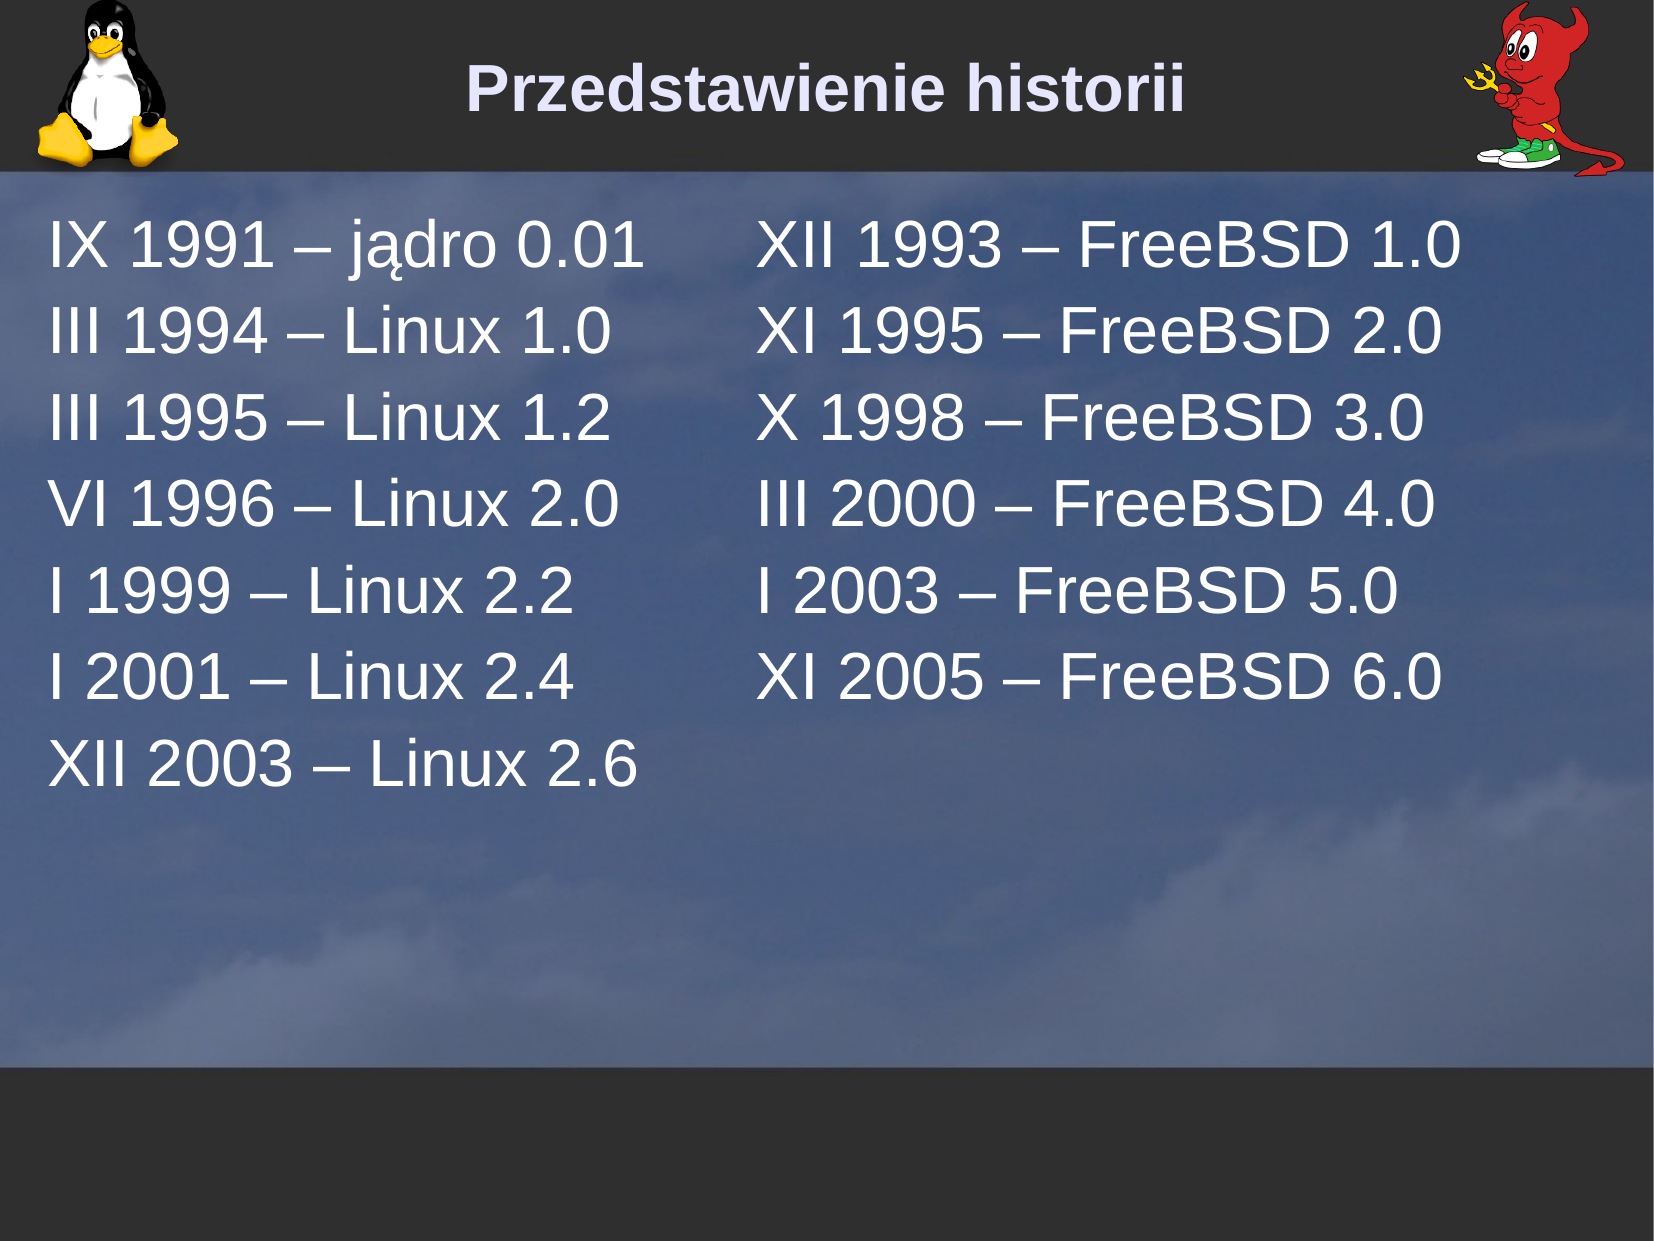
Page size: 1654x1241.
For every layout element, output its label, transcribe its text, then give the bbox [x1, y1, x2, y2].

list XII 1993 – FreeBSD 1.0 XI 1995 – FreeBSD 2.0 X 1998 – FreeBSD 3.0 III 2000 – FreeBSD 4.0 I 2003 – FreeBSD 5.0 XI 2005 – FreeBSD 6.0 [738, 206, 1625, 1019]
picture [0, 0, 1654, 1241]
list IX 1991 – jądro 0.01 III 1994 – Linux 1.0 III 1995 – Linux 1.2 VI 1996 – Linux 2.0 I 1999 – Linux 2.2 I 2001 – Linux 2.4 XII 2003 – Linux 2.6 [29, 206, 808, 1034]
title Przedstawienie historii [178, 29, 1463, 148]
